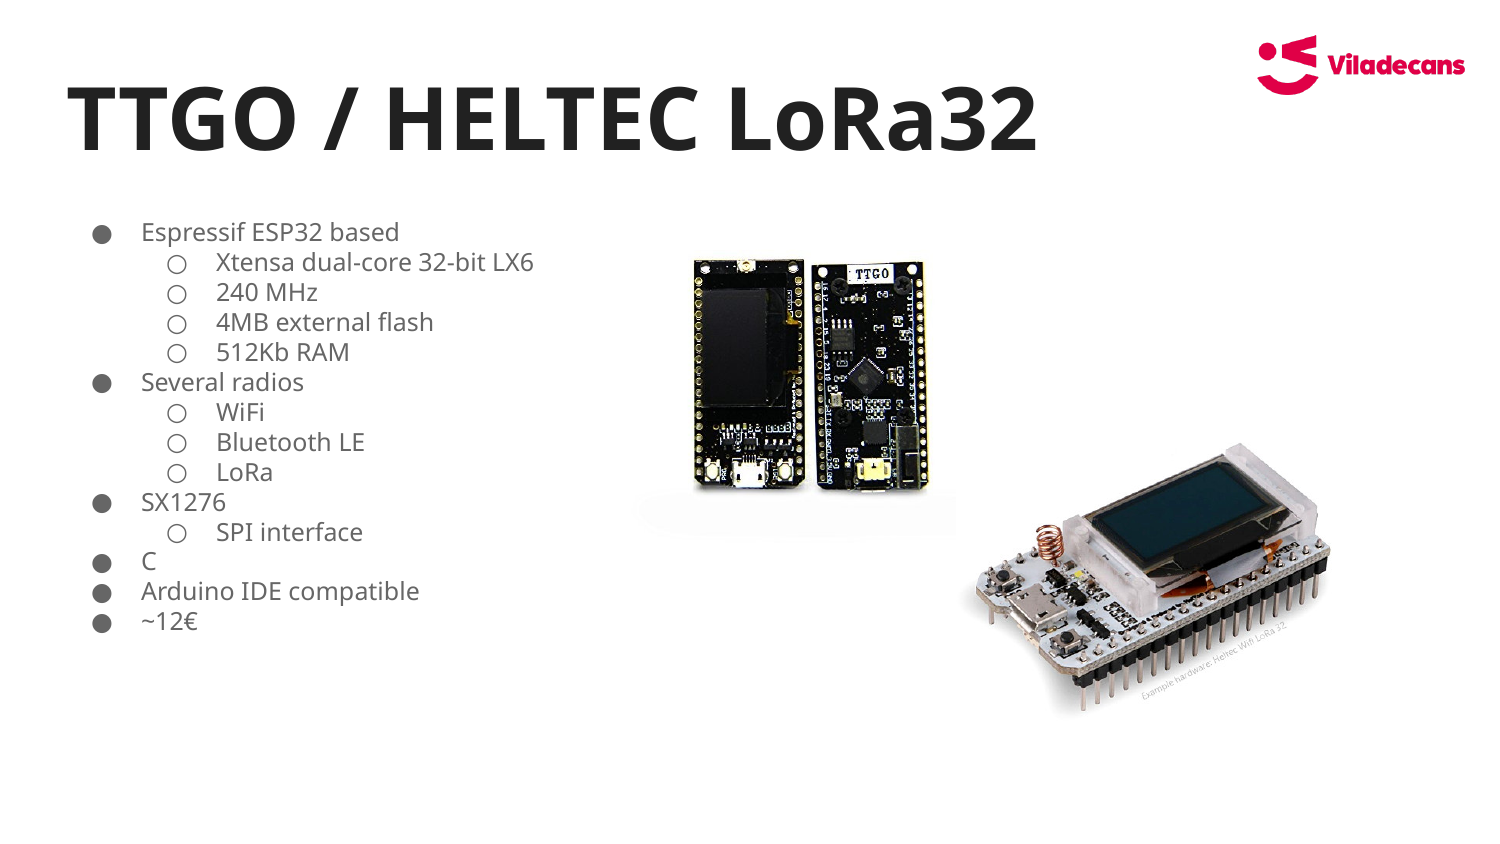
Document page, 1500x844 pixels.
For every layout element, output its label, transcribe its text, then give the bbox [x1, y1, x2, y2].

title TTGO / HELTEC LoRa32 [51, 48, 1449, 180]
picture [602, 188, 1347, 721]
list Espressif ESP32 based Xtensa dual-core 32-bit LX6 240 MHz 4MB external flash 512Kb RAM Several radios WiFi Bluetooth LE LoRa SX1276 SPI interface C Arduino IDE compatible ~12€ [51, 201, 718, 750]
picture [1257, 35, 1465, 95]
